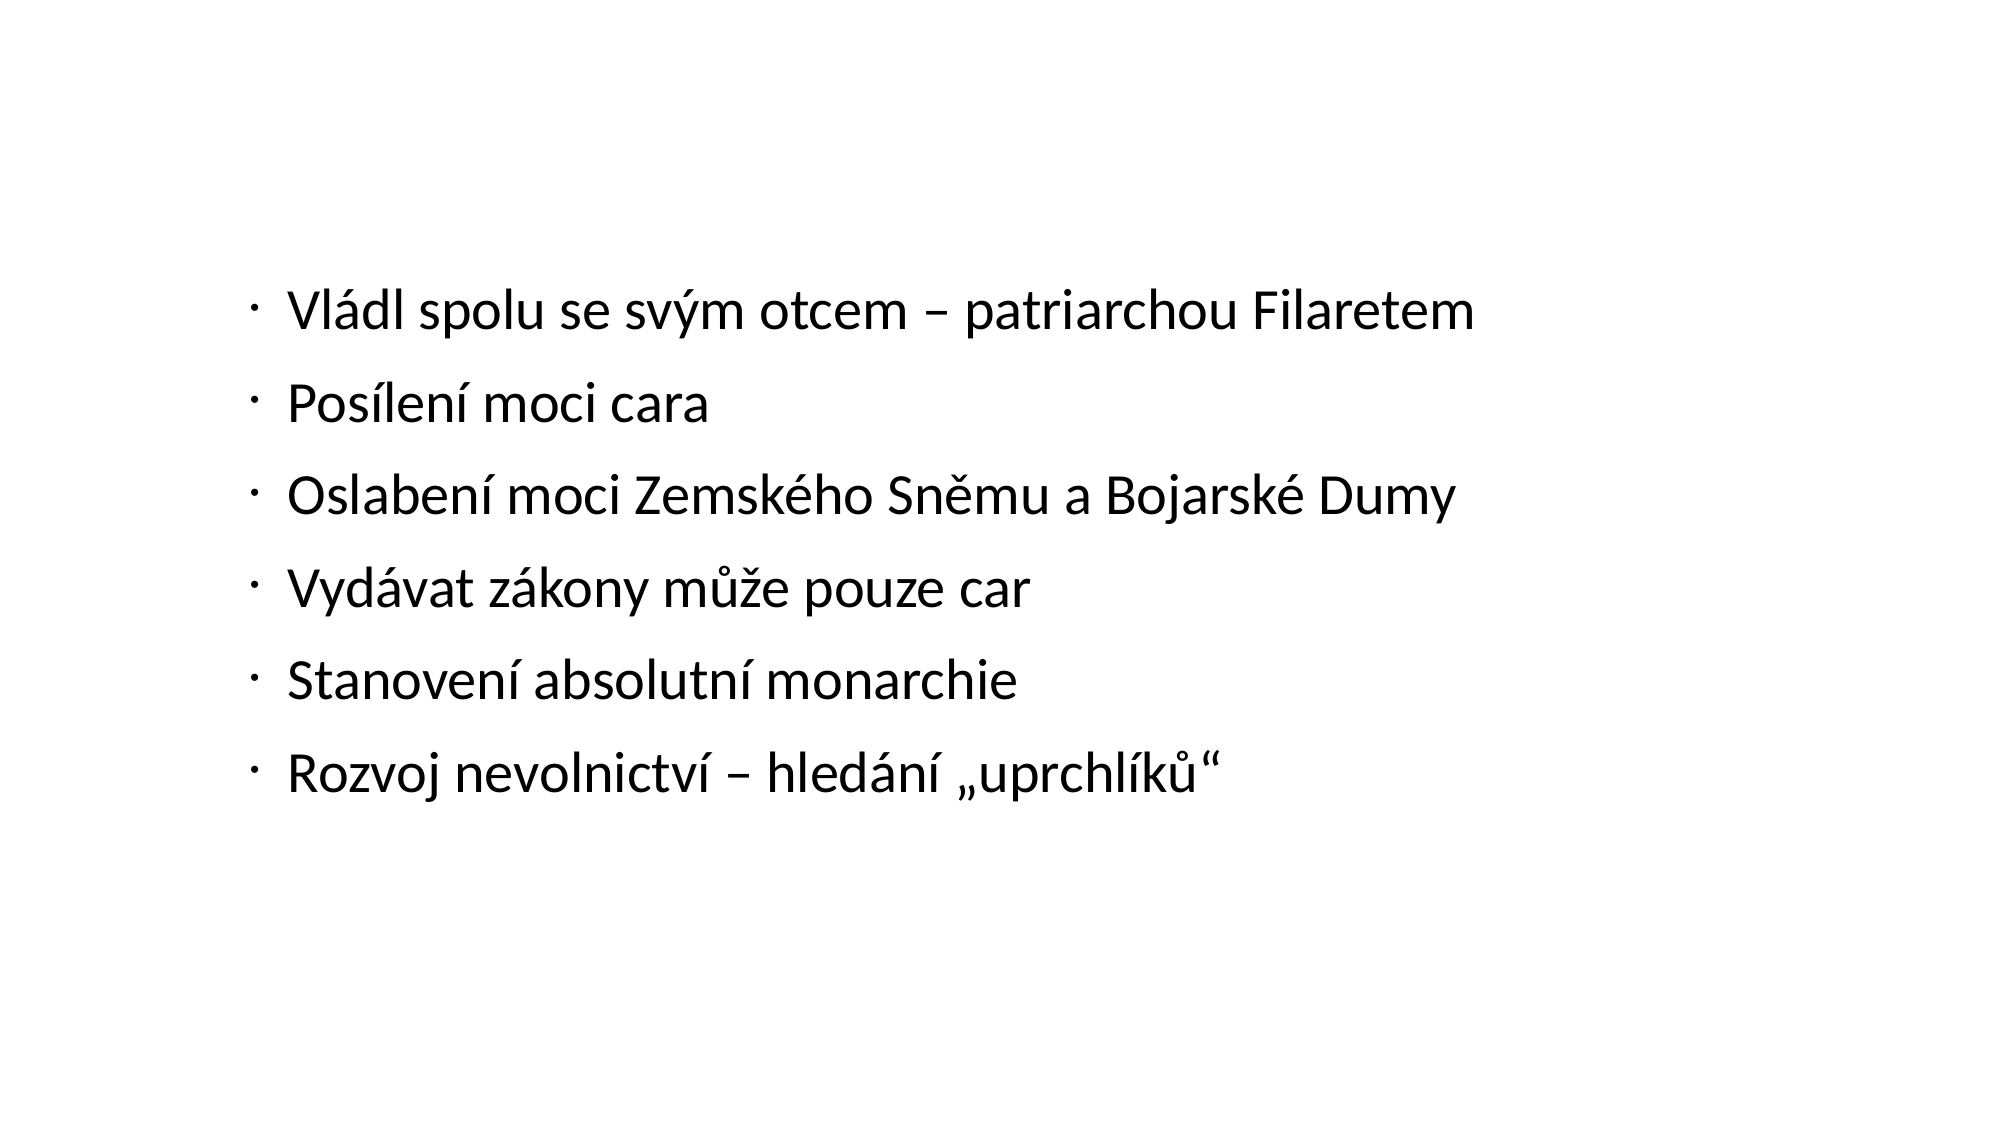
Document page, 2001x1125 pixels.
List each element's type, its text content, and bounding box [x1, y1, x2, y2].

list Vládl spolu se svým otcem – patriarchou Filaretem Posílení moci cara Oslabení moci Zemského Sněmu a Bojarské Dumy Vydávat zákony může pouze car Stanovení absolutní monarchie Rozvoj nevolnictví – hledání „uprchlíků“ [235, 172, 1961, 887]
